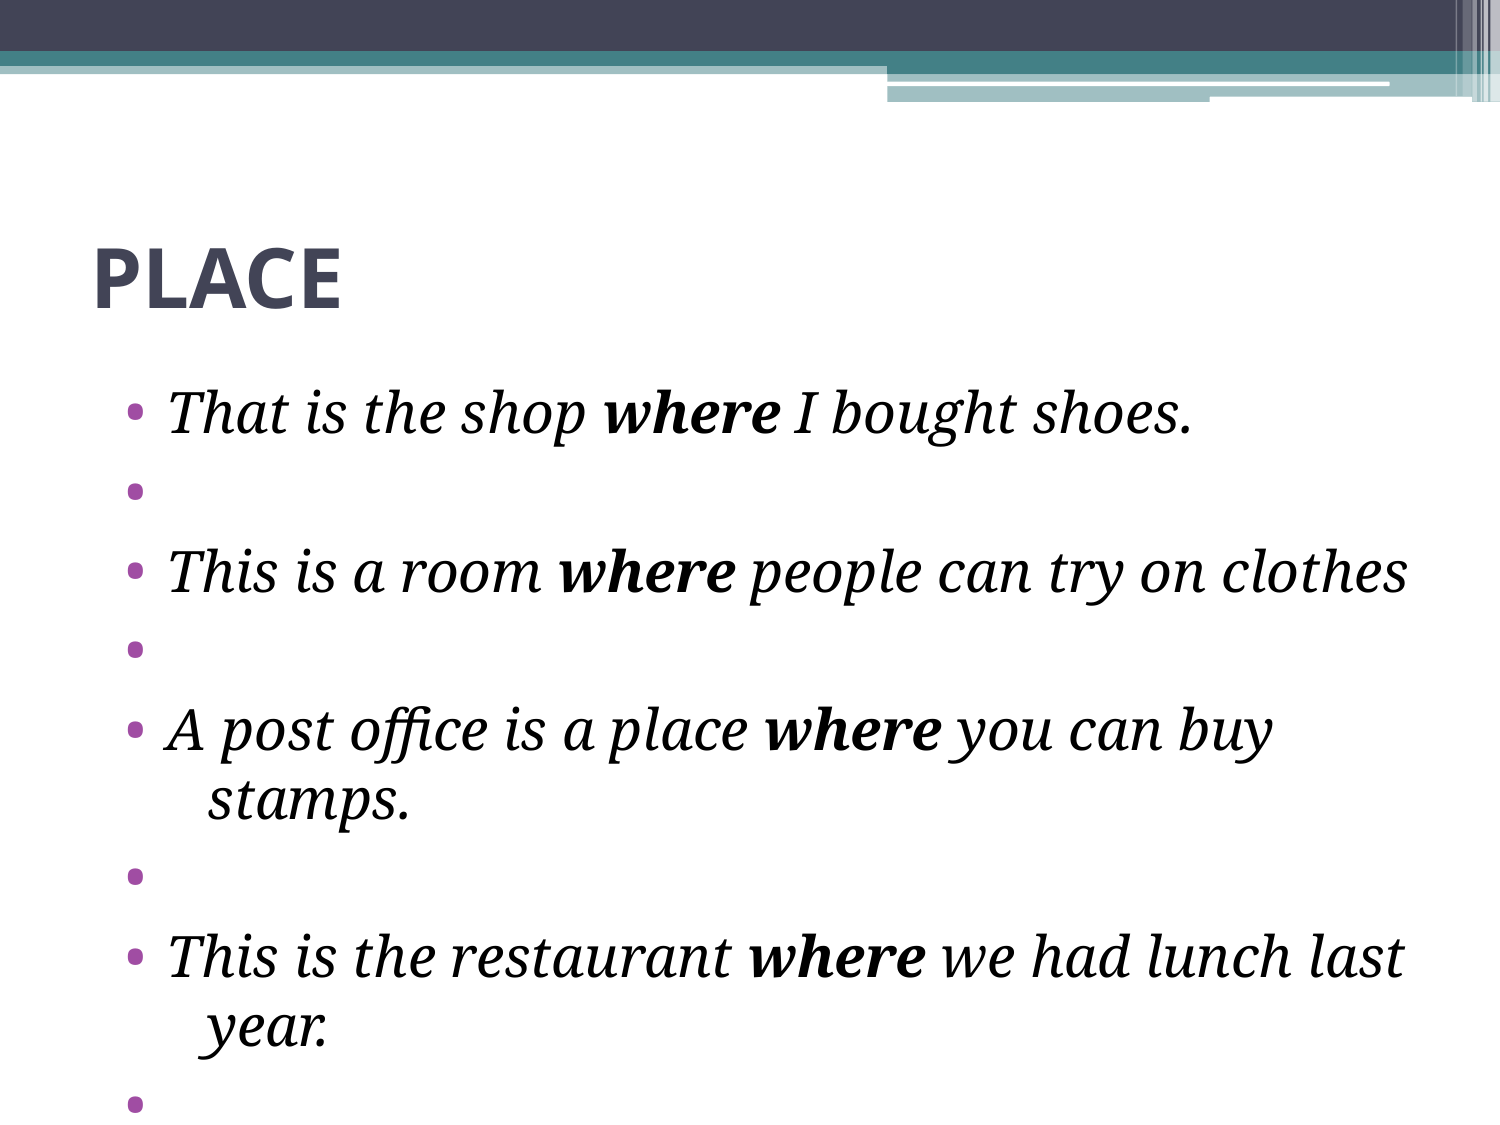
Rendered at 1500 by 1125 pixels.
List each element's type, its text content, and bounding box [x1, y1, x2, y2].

list That is the shop where I bought shoes. This is a room where people can try on clothes A post office is a place where you can buy stamps. This is the restaurant where we had lunch last year. [75, 368, 1426, 1079]
title PLACE [75, 187, 1426, 363]
